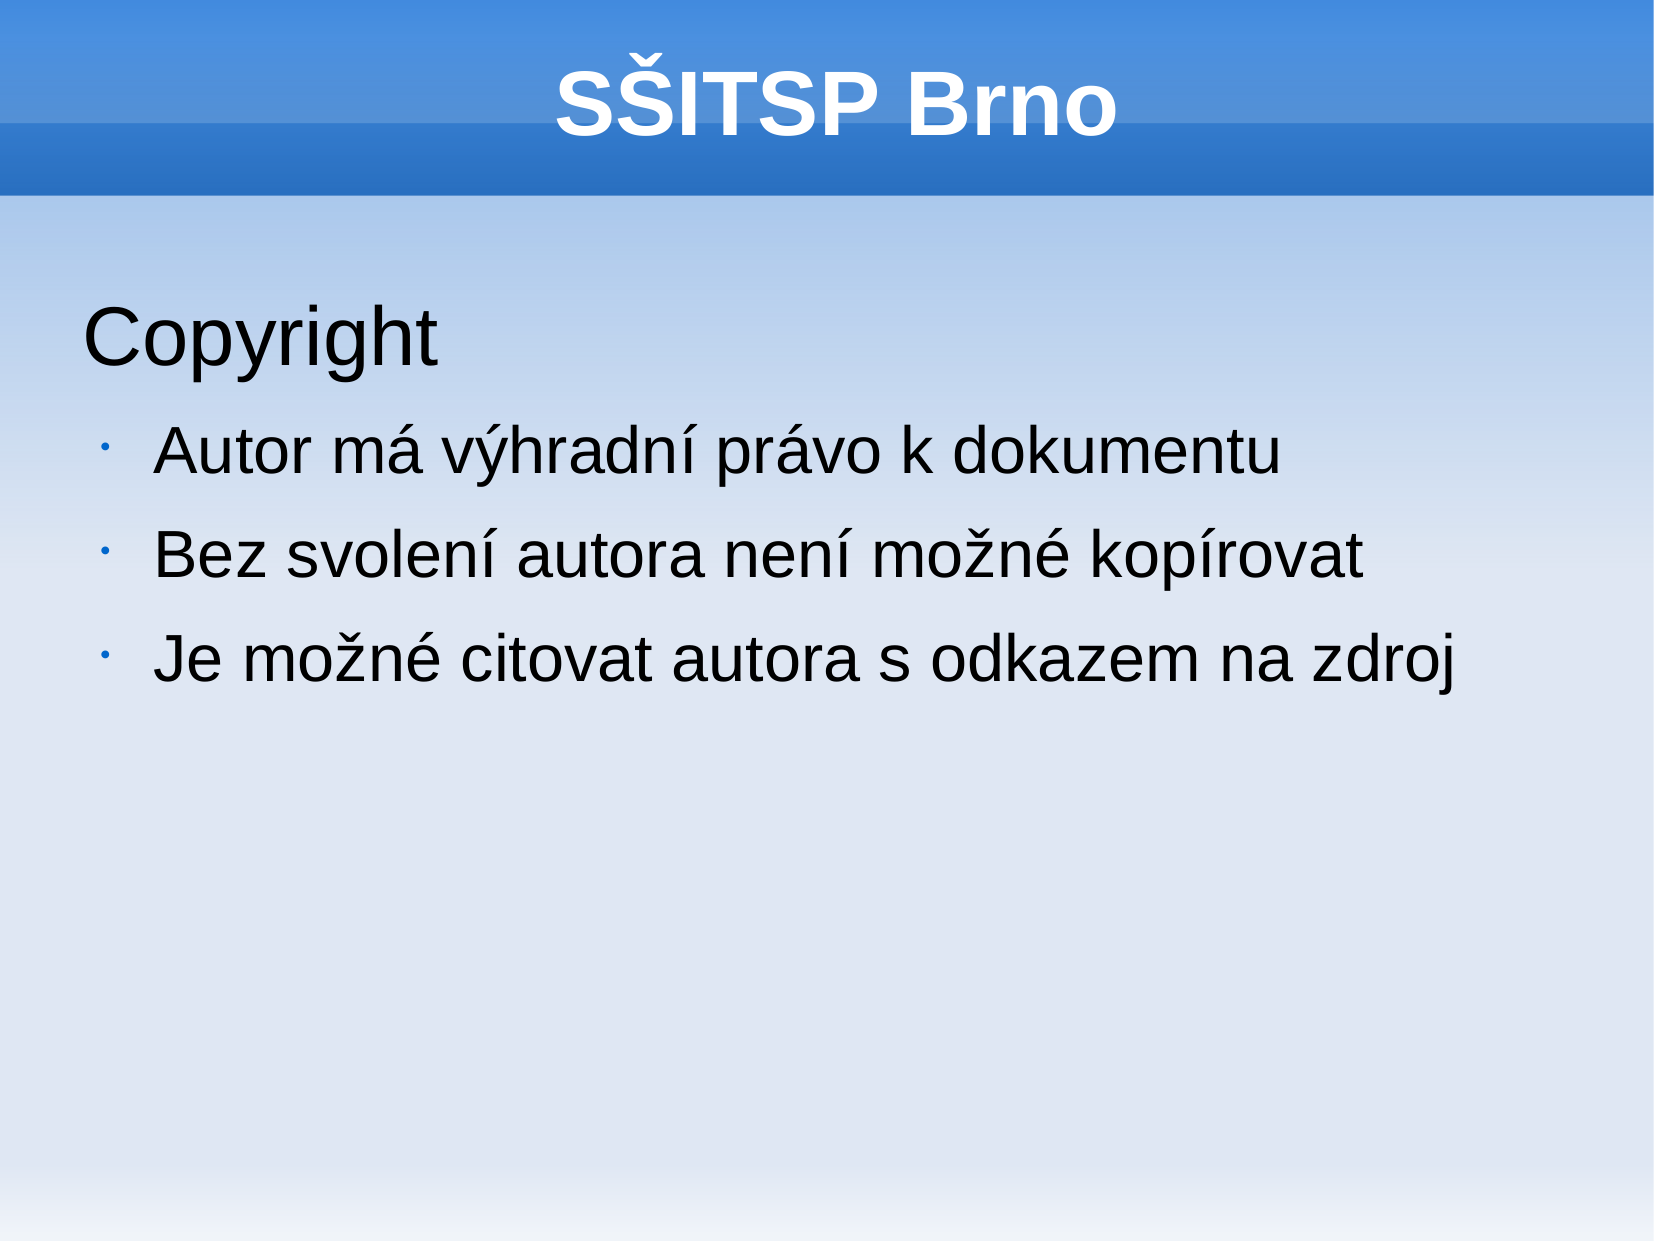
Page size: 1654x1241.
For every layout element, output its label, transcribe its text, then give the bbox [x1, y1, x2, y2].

list Copyright Autor má výhradní právo k dokumentu Bez svolení autora není možné kopírovat Je možné citovat autora s odkazem na zdroj [82, 290, 1571, 1094]
picture [0, 0, 1654, 1241]
title SŠITSP Brno [76, 7, 1565, 200]
